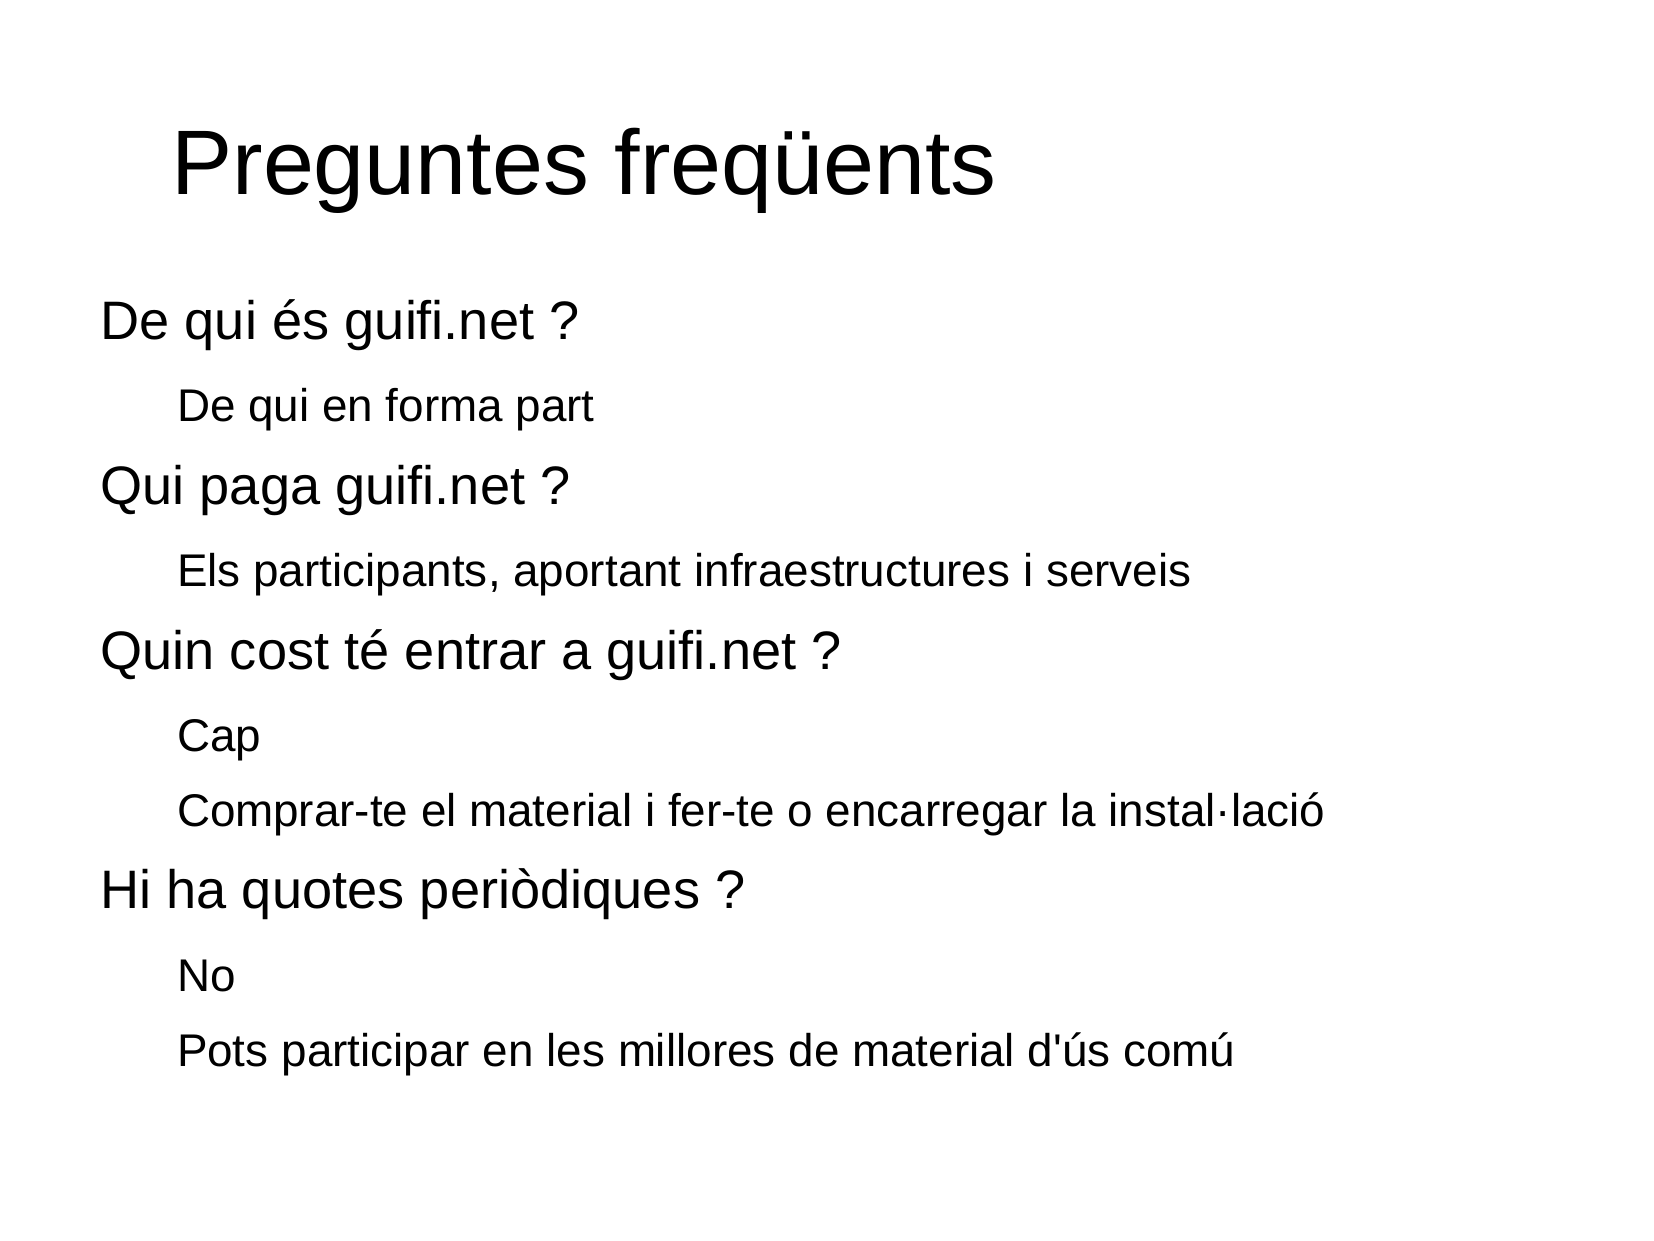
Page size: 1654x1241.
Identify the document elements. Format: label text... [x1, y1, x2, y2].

title Preguntes freqüents [76, 59, 1093, 267]
list De qui és guifi.net ? De qui en forma part Qui paga guifi.net ? Els participants, aportant infraestructures i serveis Quin cost té entrar a guifi.net ? Cap Comprar-te el material i fer-te o encarregar la instal·lació Hi ha quotes periòdiques ? No Pots participar en les millores de material d'ús comú [82, 290, 1571, 1109]
